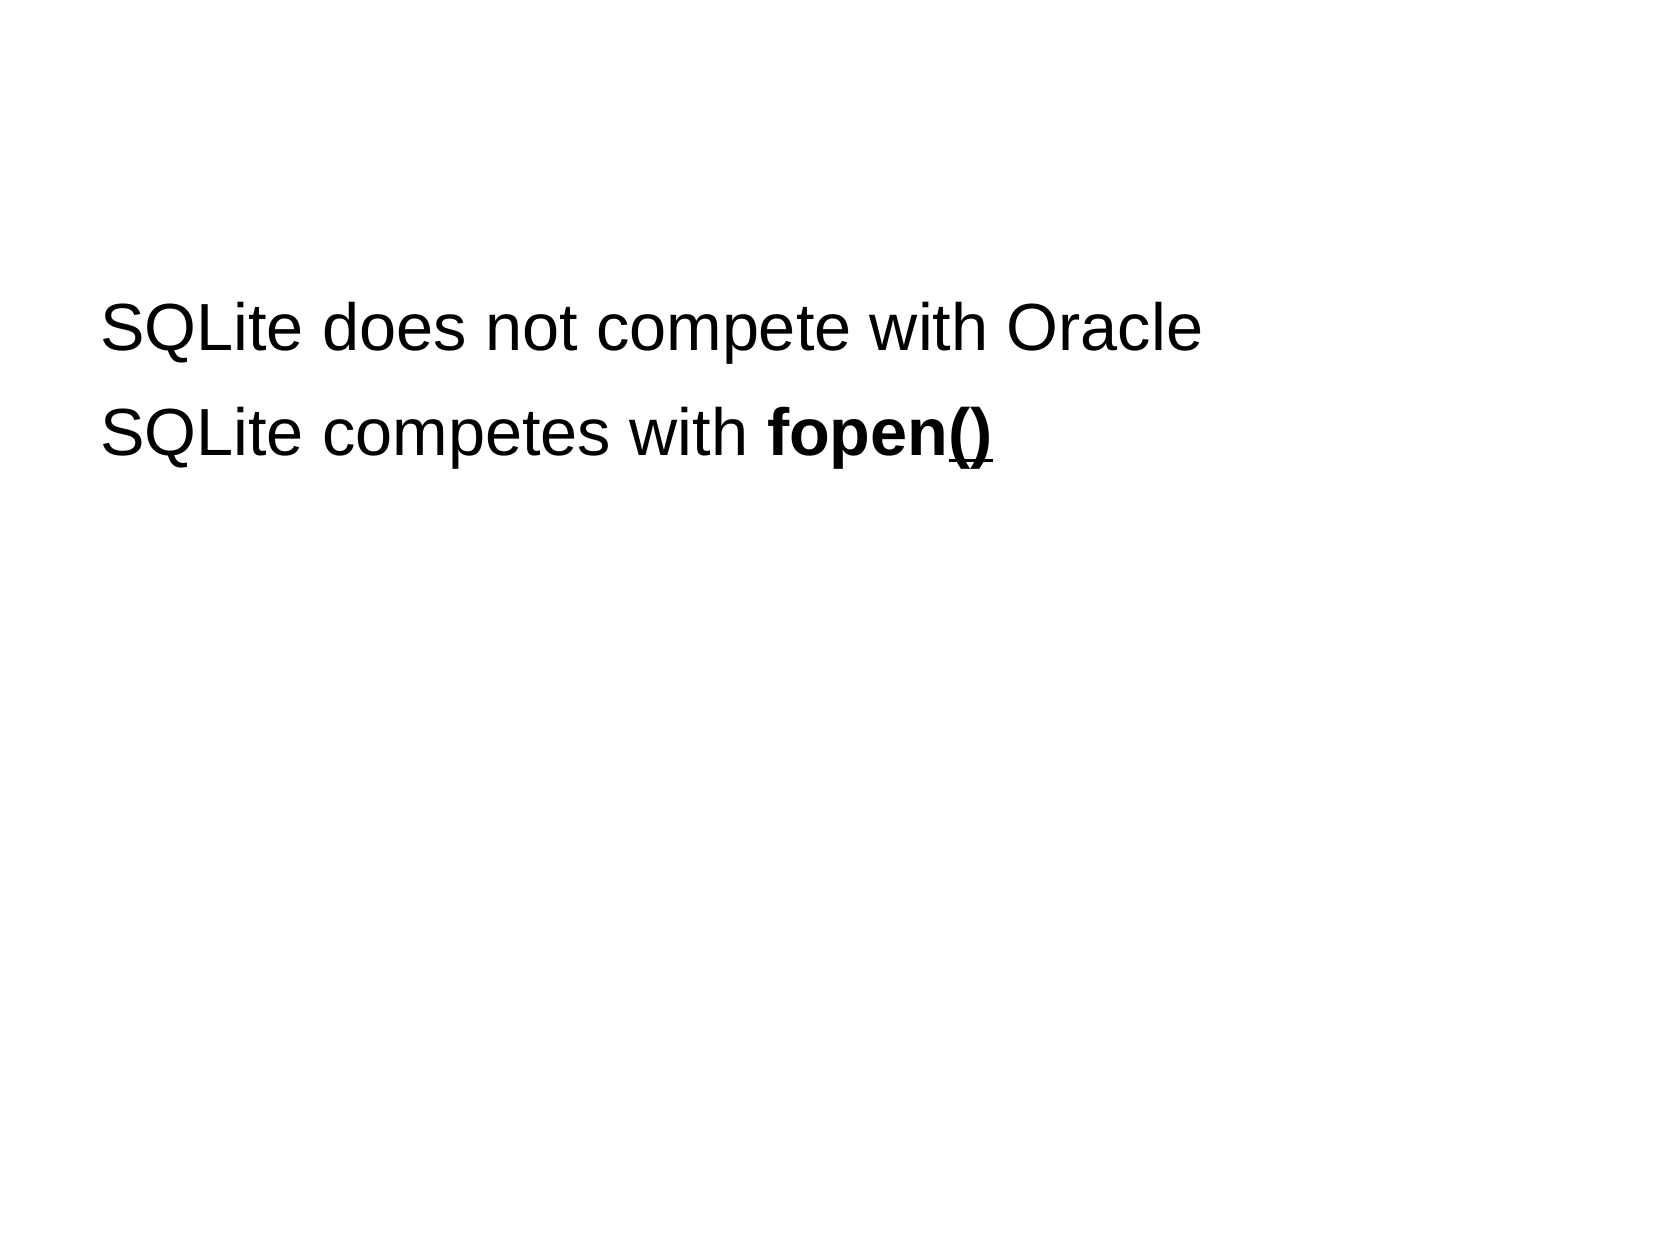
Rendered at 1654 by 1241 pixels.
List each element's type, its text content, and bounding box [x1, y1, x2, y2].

list SQLite does not compete with Oracle SQLite competes with fopen() [82, 290, 1571, 1094]
